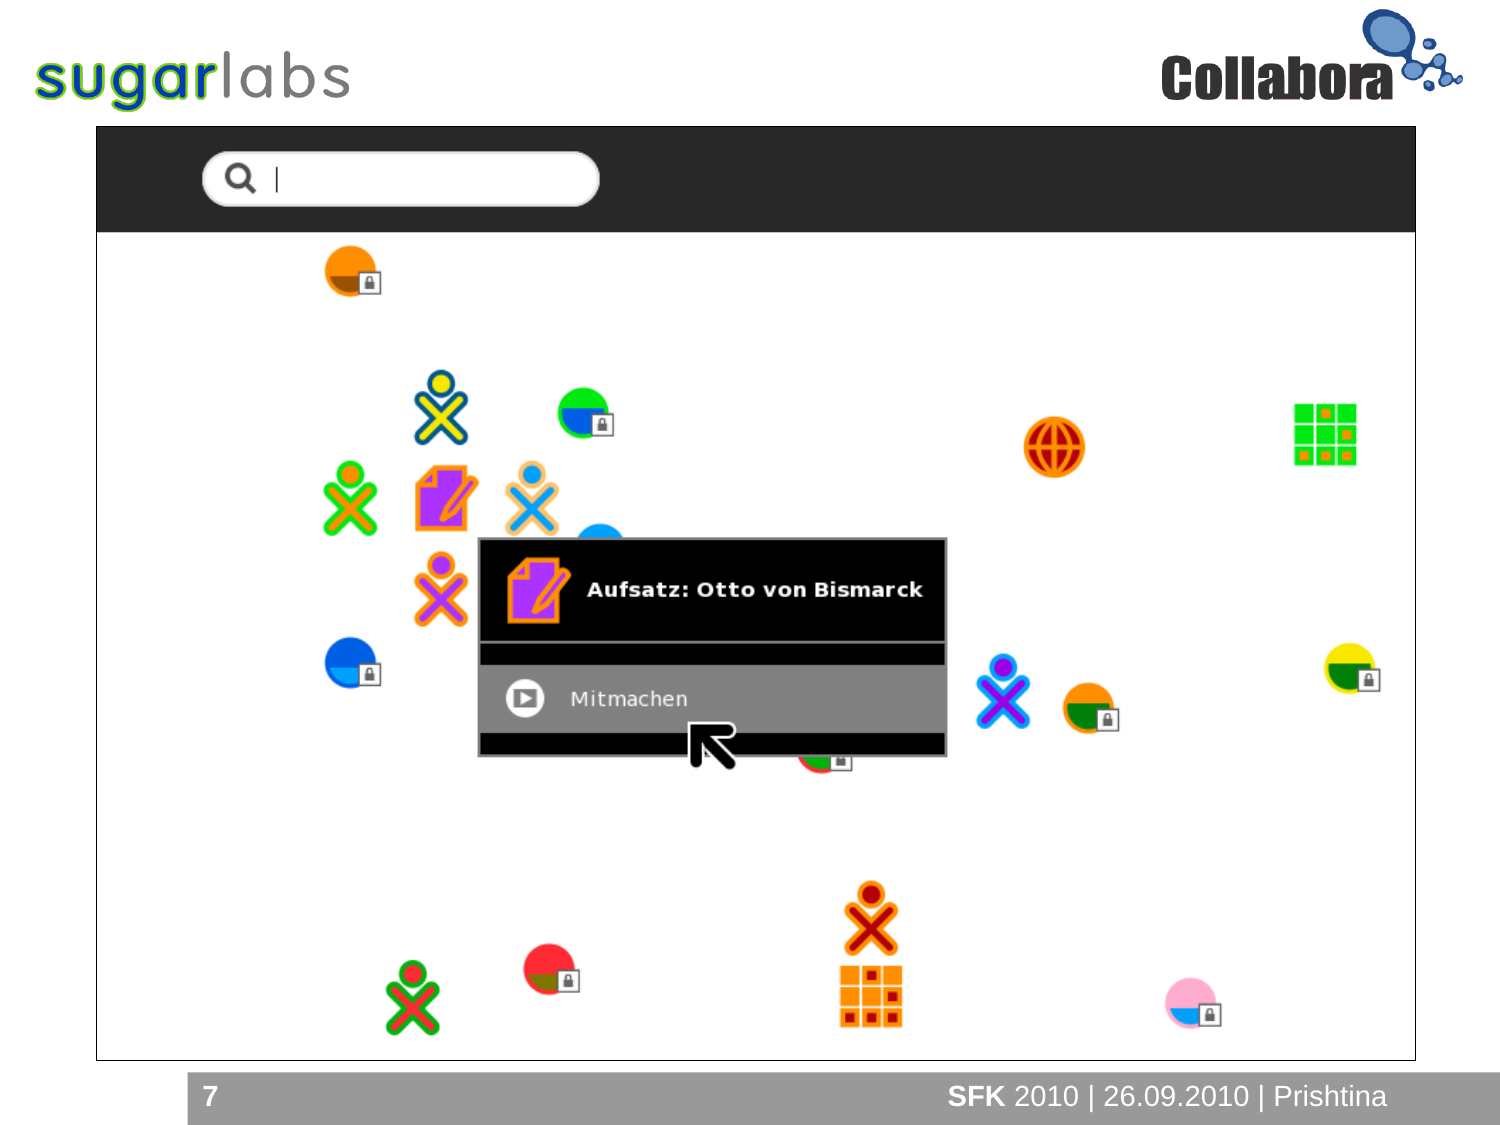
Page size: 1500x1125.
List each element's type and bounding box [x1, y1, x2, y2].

text_box [97, 126, 1415, 1061]
picture [1162, 9, 1463, 100]
picture [35, 51, 349, 112]
